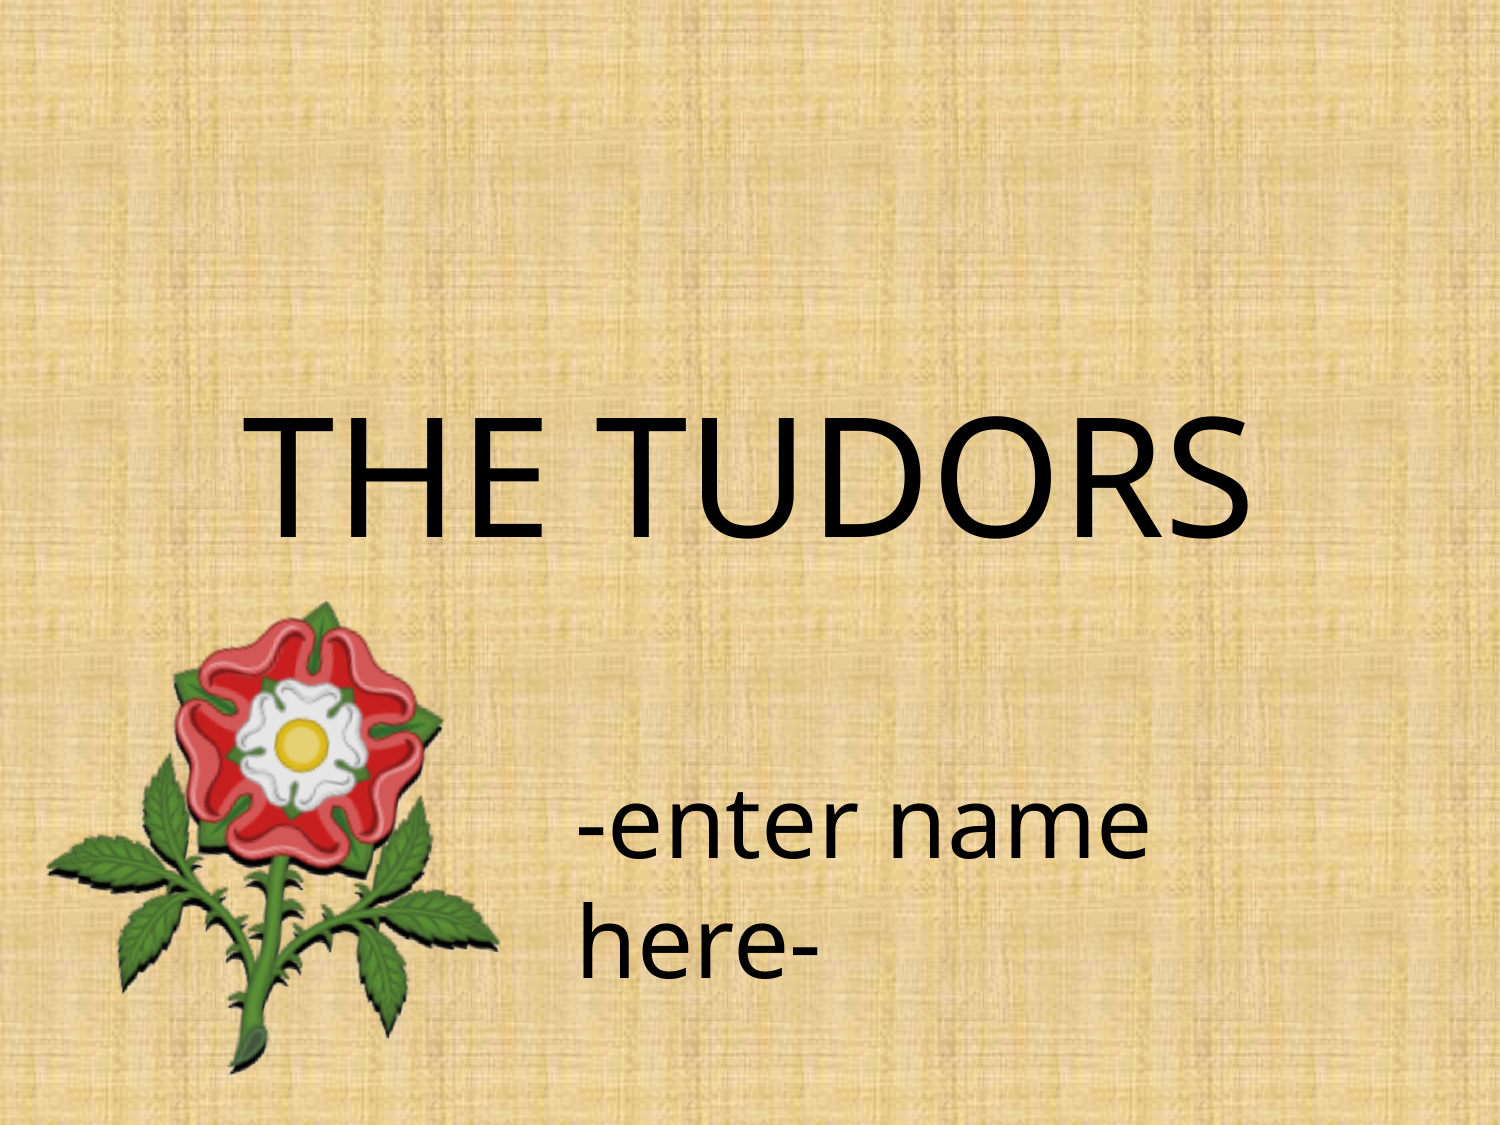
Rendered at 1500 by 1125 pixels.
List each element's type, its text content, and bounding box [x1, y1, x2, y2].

text_box -enter name here- [560, 751, 1424, 1007]
picture [0, 0, 1500, 1125]
title THE TUDORS [76, 350, 1424, 592]
